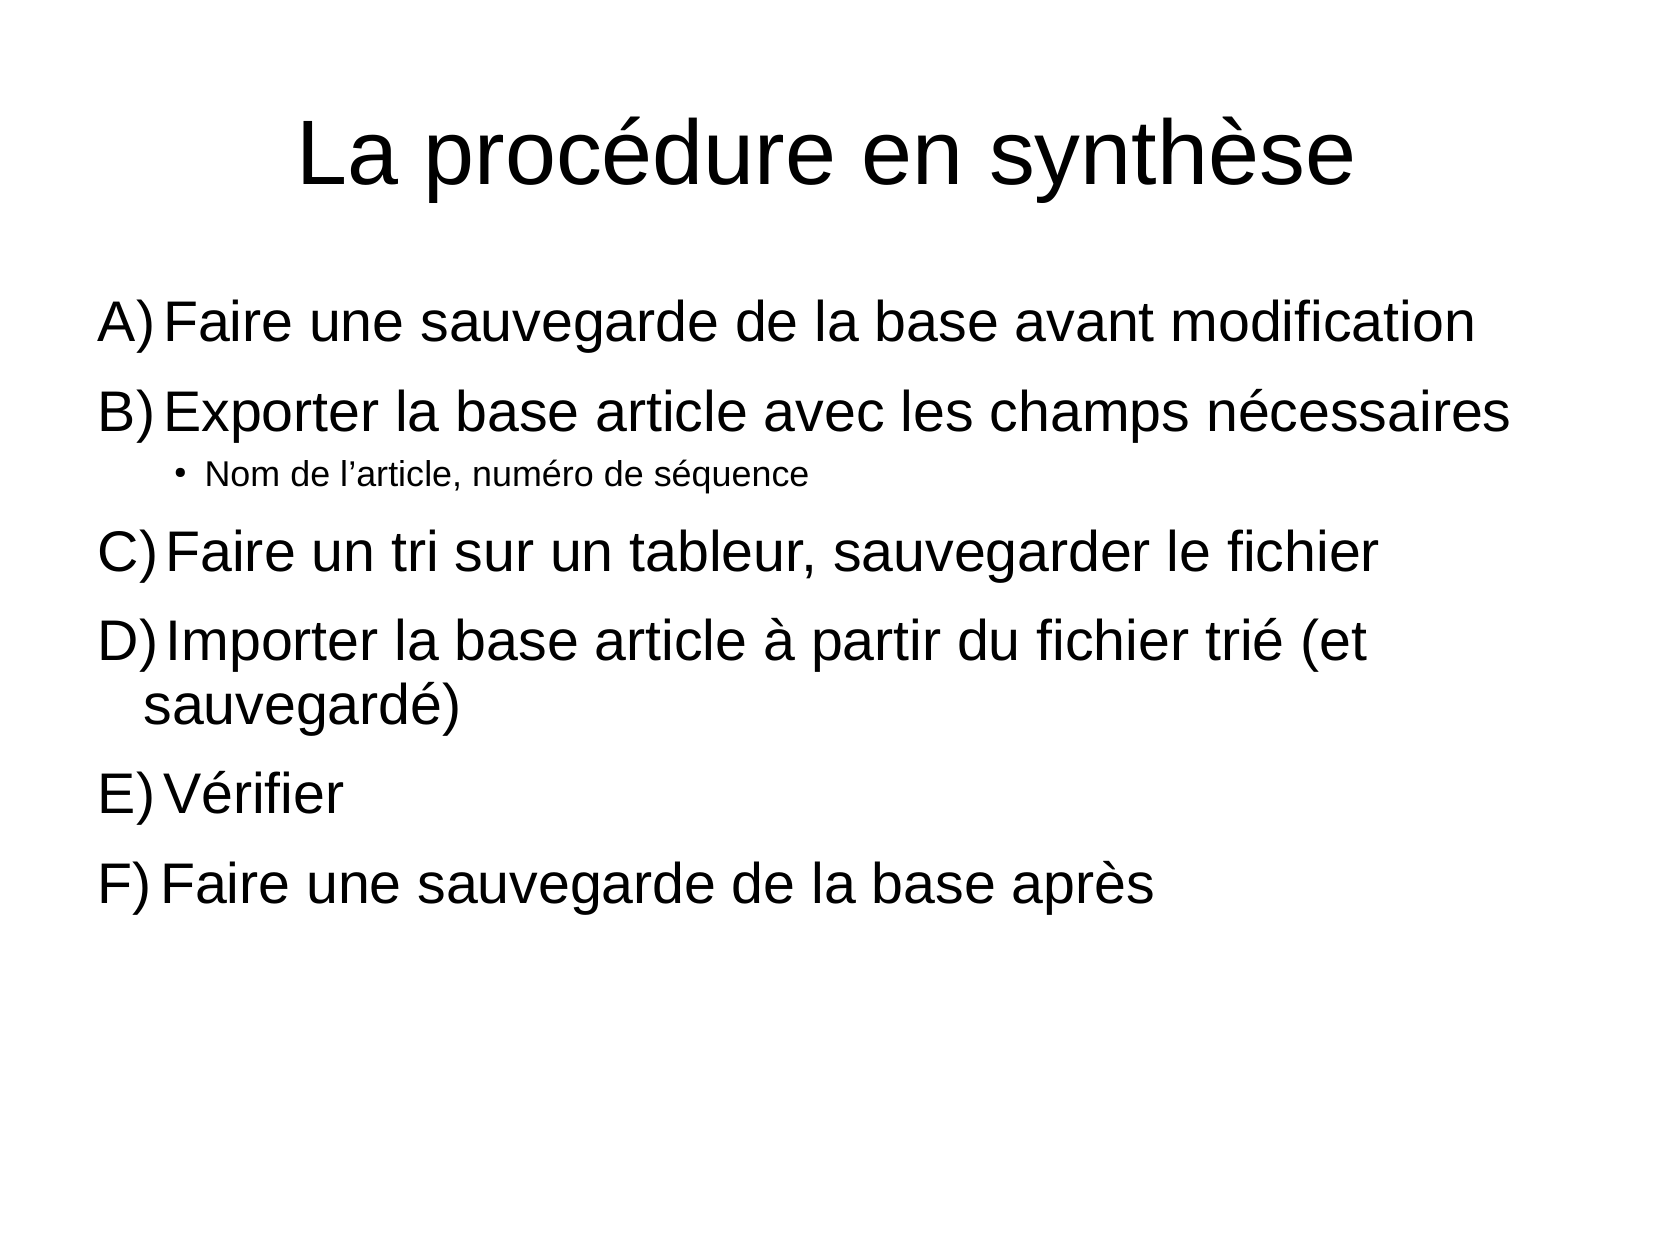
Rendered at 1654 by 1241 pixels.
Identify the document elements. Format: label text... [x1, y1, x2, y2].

list Faire une sauvegarde de la base avant modification Exporter la base article avec les champs nécessaires Nom de l’article, numéro de séquence Faire un tri sur un tableur, sauvegarder le fichier Importer la base article à partir du fichier trié (et sauvegardé) Vérifier Faire une sauvegarde de la base après [82, 290, 1571, 1010]
title La procédure en synthèse [82, 49, 1571, 257]
